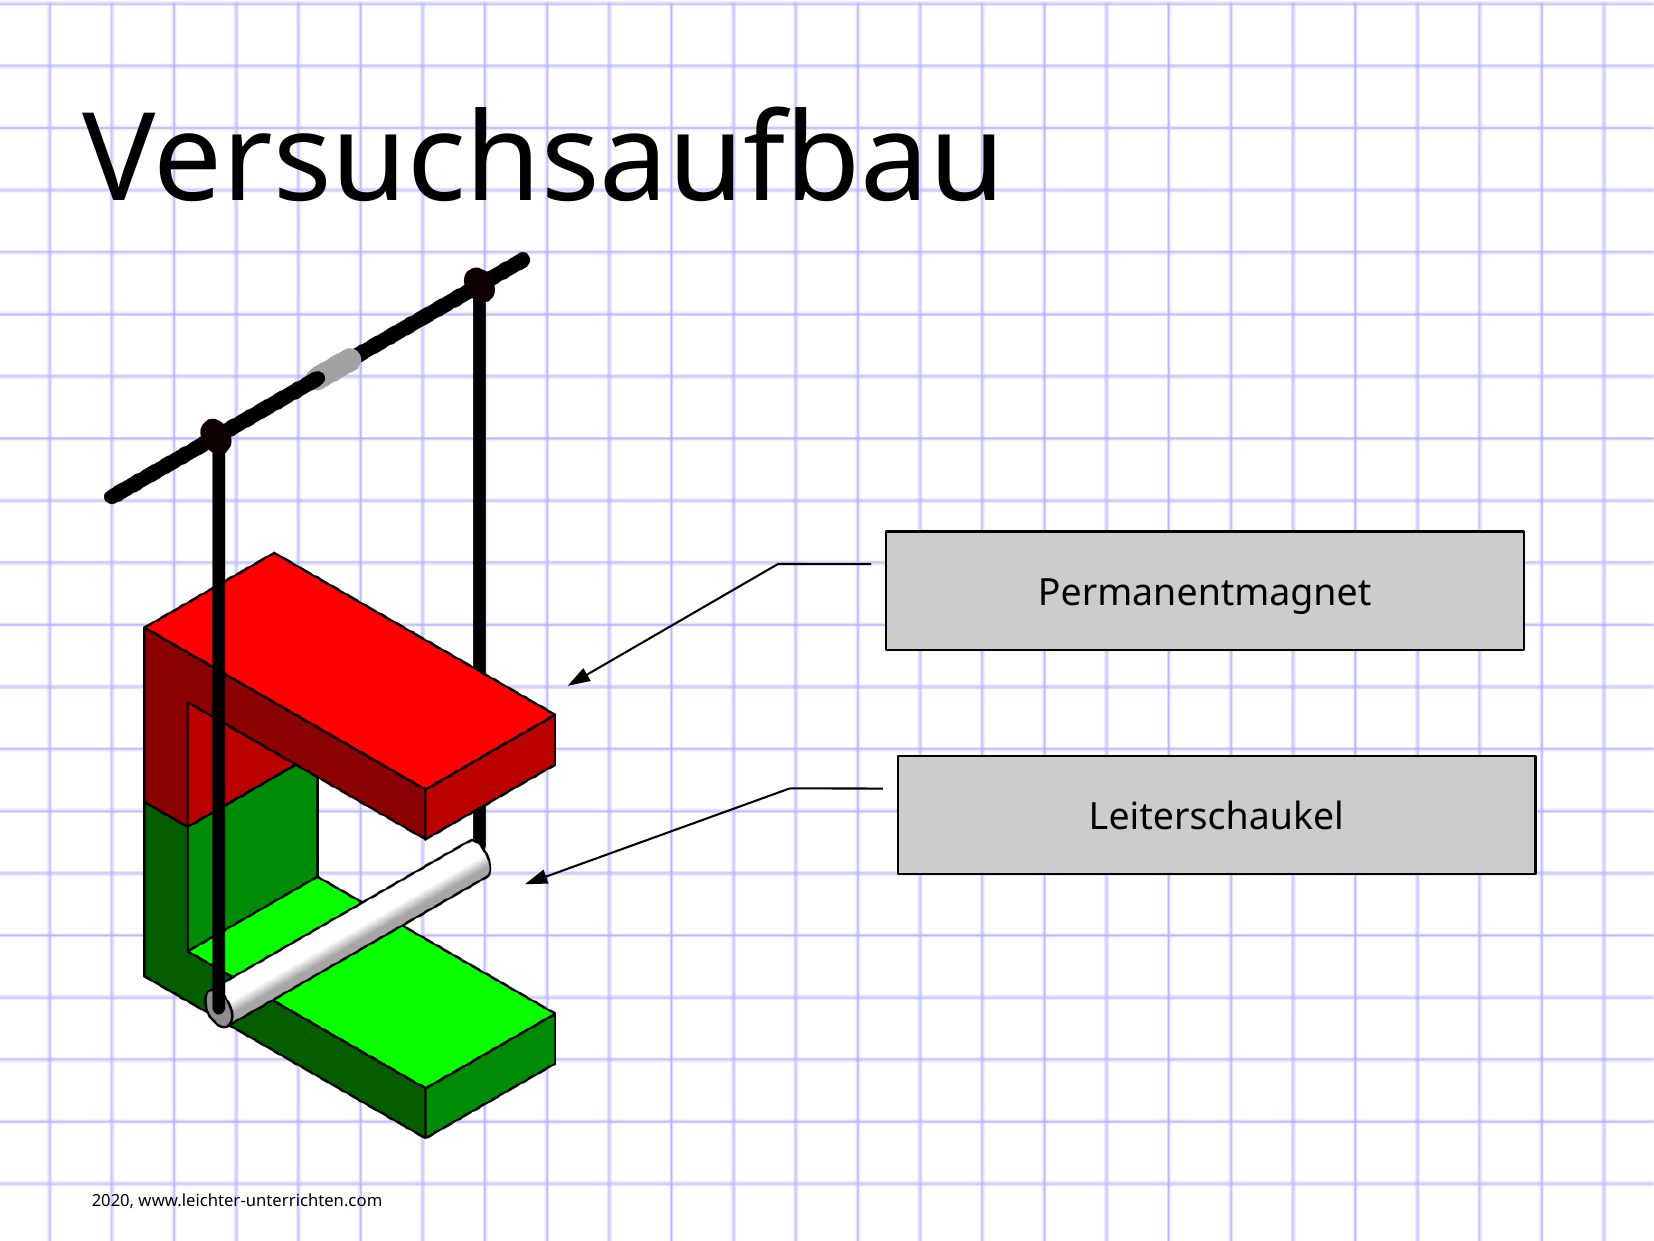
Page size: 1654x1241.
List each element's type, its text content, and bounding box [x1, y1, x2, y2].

text_box Leiterschaukel [898, 756, 1535, 874]
picture [0, 0, 1654, 1241]
title Versuchsaufbau [82, 49, 1571, 257]
text_box Permanentmagnet [886, 531, 1524, 650]
